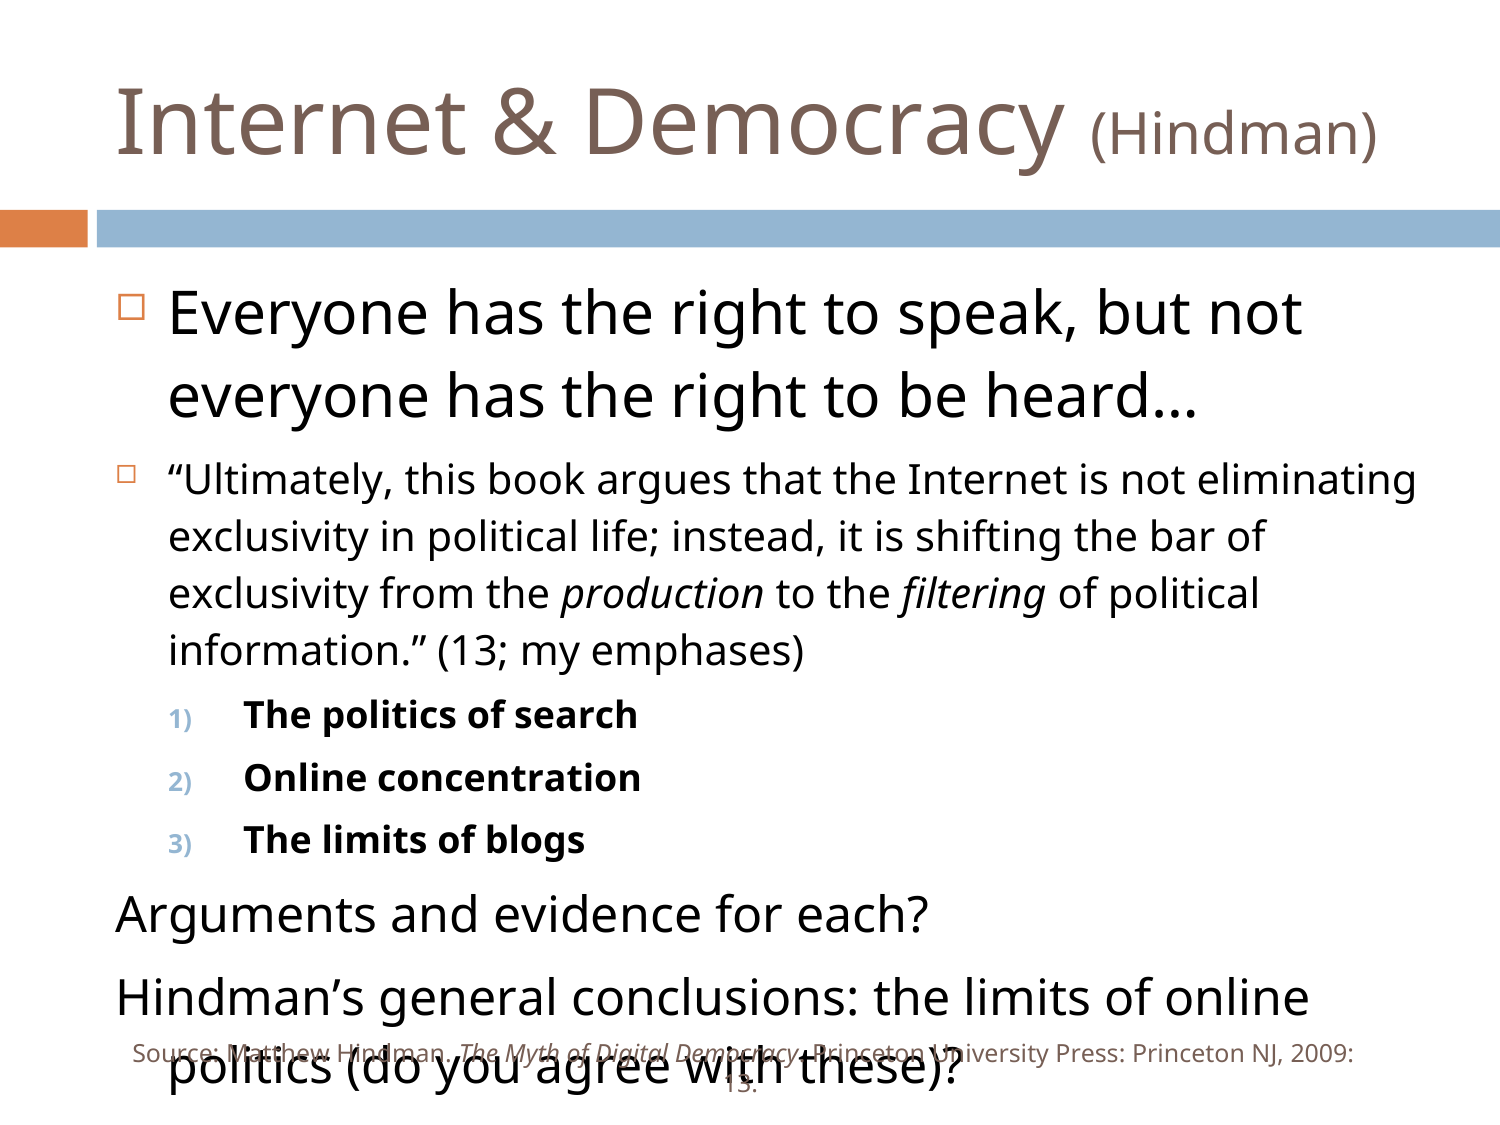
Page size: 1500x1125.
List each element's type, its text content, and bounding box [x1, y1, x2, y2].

title Internet & Democracy (Hindman) [100, 37, 1438, 201]
text_box Source: Matthew Hindman. The Myth of Digital Democracy. Princeton University Press: Princeton NJ, 2009: 13. [99, 1037, 1388, 1098]
list Everyone has the right to speak, but not everyone has the right to be heard… “Ultimately, this book argues that the Internet is not eliminating exclusivity in political life; instead, it is shifting the bar of exclusivity from the production to the filtering of political information.” (13; my emphases) The politics of search Online concentration The limits of blogs Arguments and evidence for each? Hindman’s general conclusions: the limits of online politics (do you agree with these)? Proposals and solutions / the road ahead? [100, 262, 1438, 1115]
